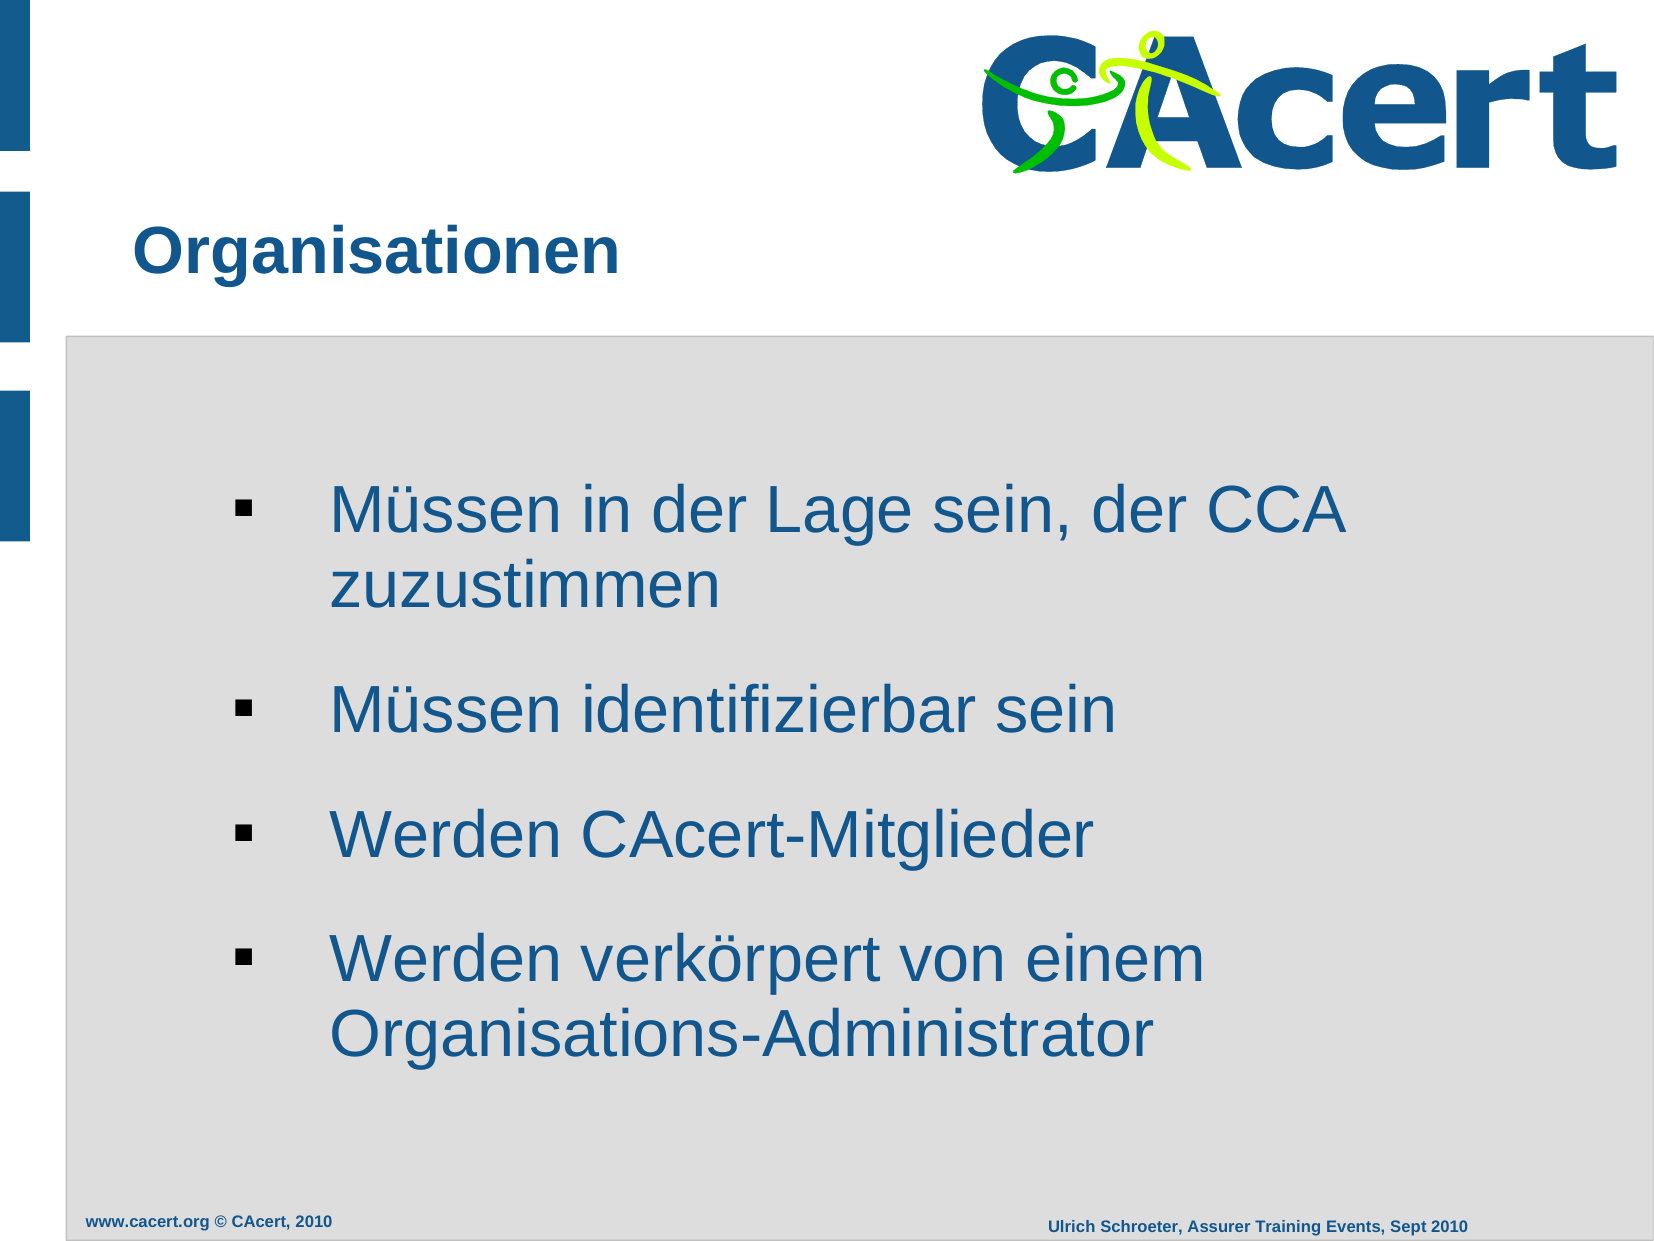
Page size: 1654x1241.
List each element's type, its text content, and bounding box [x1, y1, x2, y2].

text_box Organisationen [118, 191, 637, 296]
list Müssen in der Lage sein, der CCA zuzustimmen Müssen identifizierbar sein Werden CAcert-Mitglieder Werden verkörpert von einem Organisations-Administrator [175, 408, 1506, 1136]
